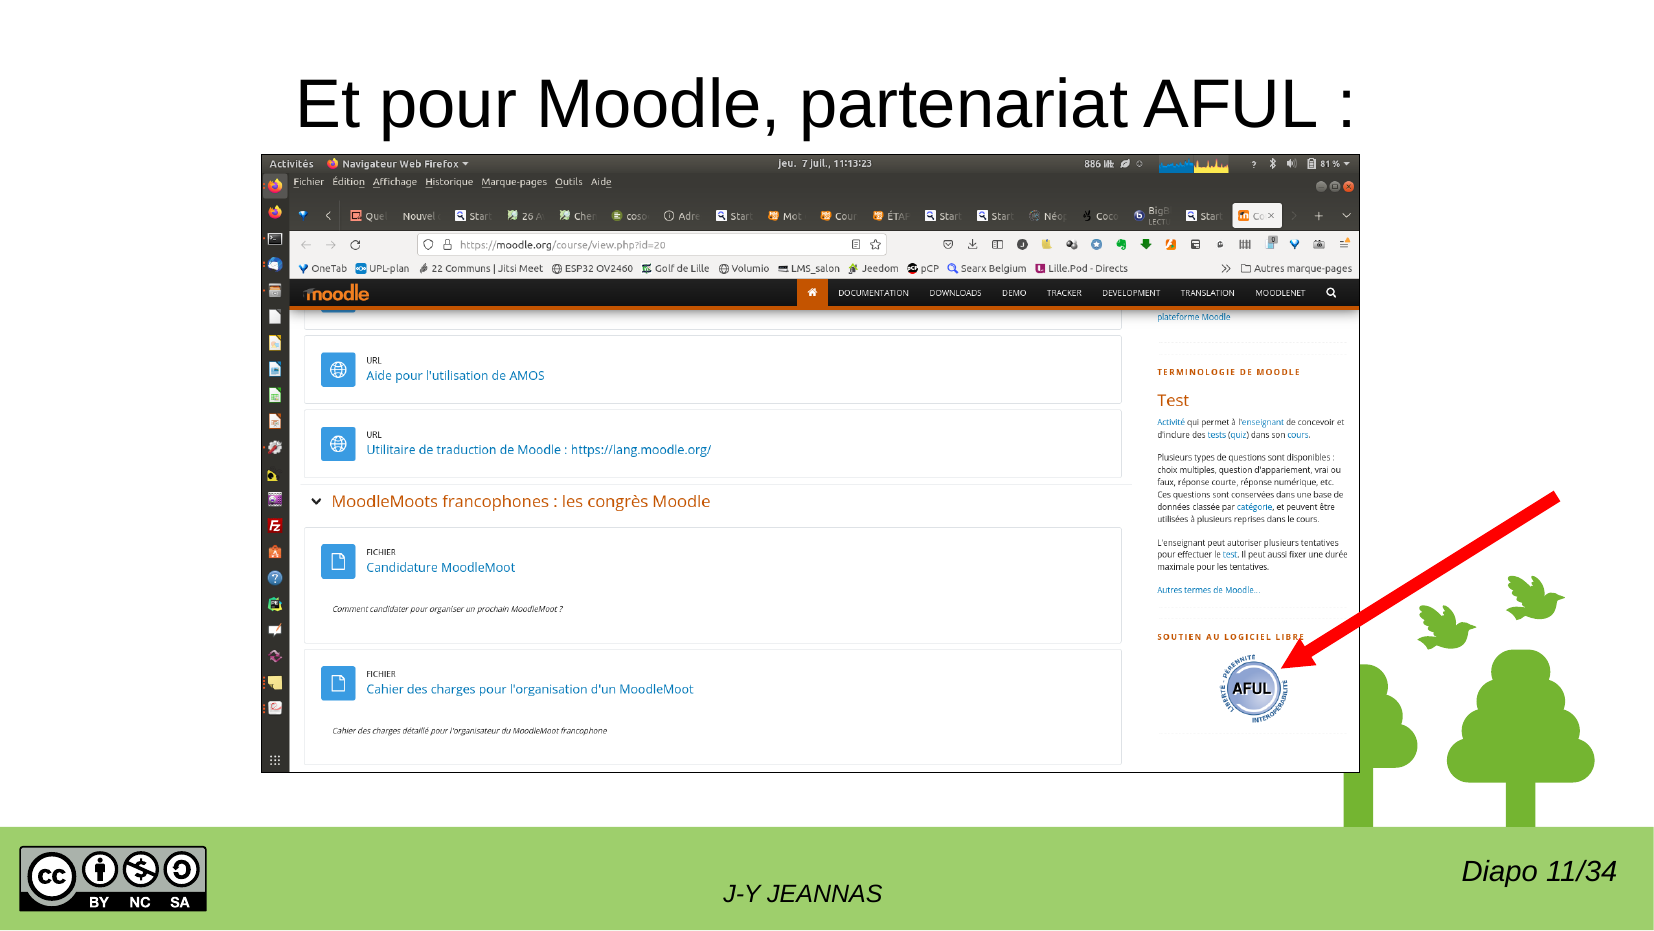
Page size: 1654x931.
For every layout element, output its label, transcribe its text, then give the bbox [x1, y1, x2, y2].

picture [261, 154, 1360, 773]
title Et pour Moodle, partenariat AFUL : [88, 29, 1565, 178]
